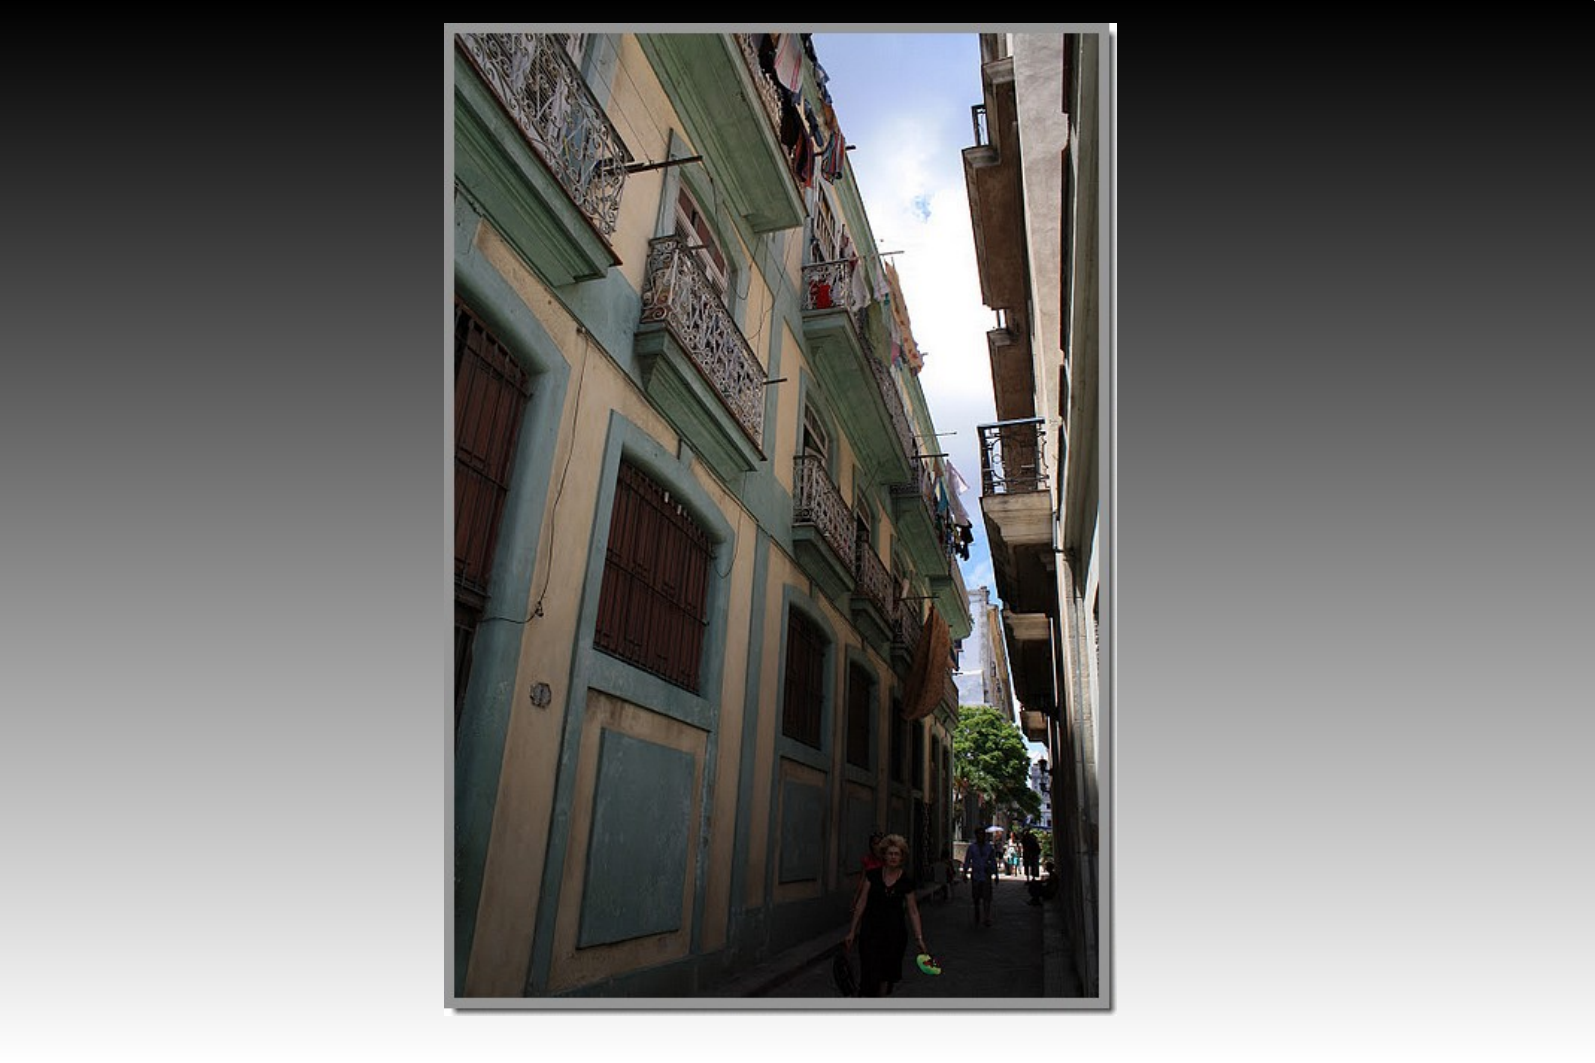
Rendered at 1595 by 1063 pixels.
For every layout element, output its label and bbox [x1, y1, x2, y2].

picture [444, 23, 1117, 1016]
